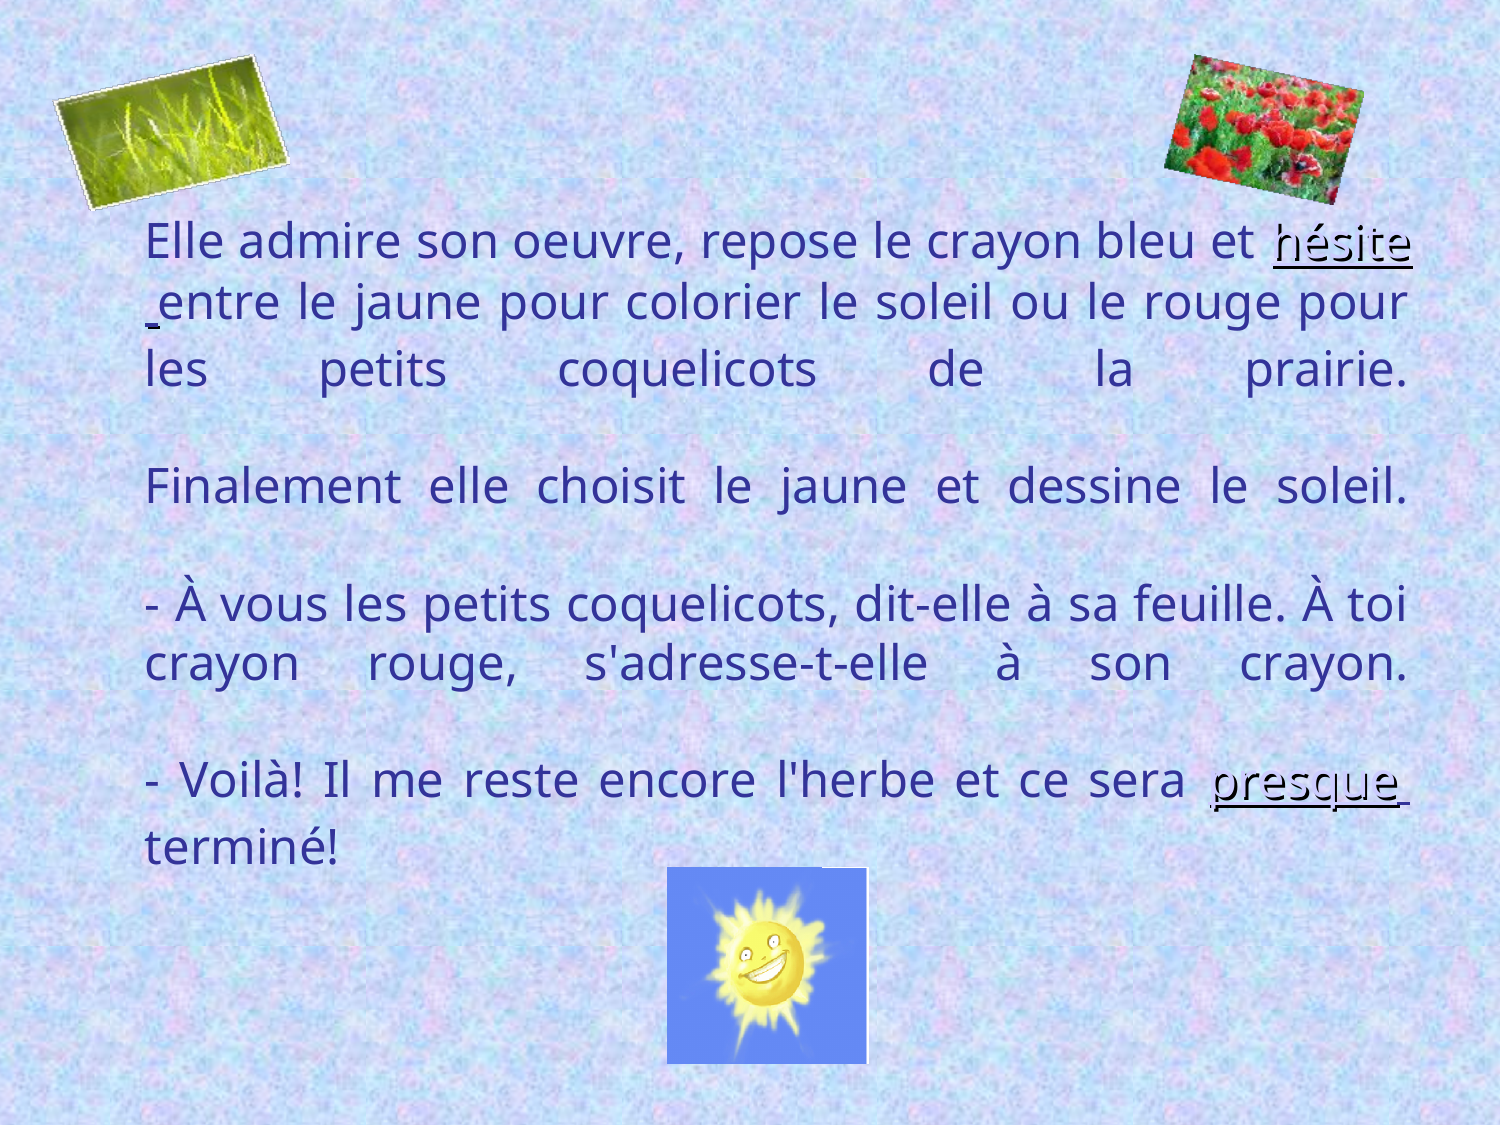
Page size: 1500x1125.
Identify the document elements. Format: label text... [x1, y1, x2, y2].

picture [0, 0, 1500, 1125]
list Elle admire son oeuvre, repose le crayon bleu et hésite entre le jaune pour colorier le soleil ou le rouge pour les petits coquelicots de la prairie. Finalement elle choisit le jaune et dessine le soleil. - À vous les petits coquelicots, dit-elle à sa feuille. À toi crayon rouge, s'adresse-t-elle à son crayon. - Voilà! Il me reste encore l'herbe et ce sera presque terminé! [75, 113, 1426, 1005]
